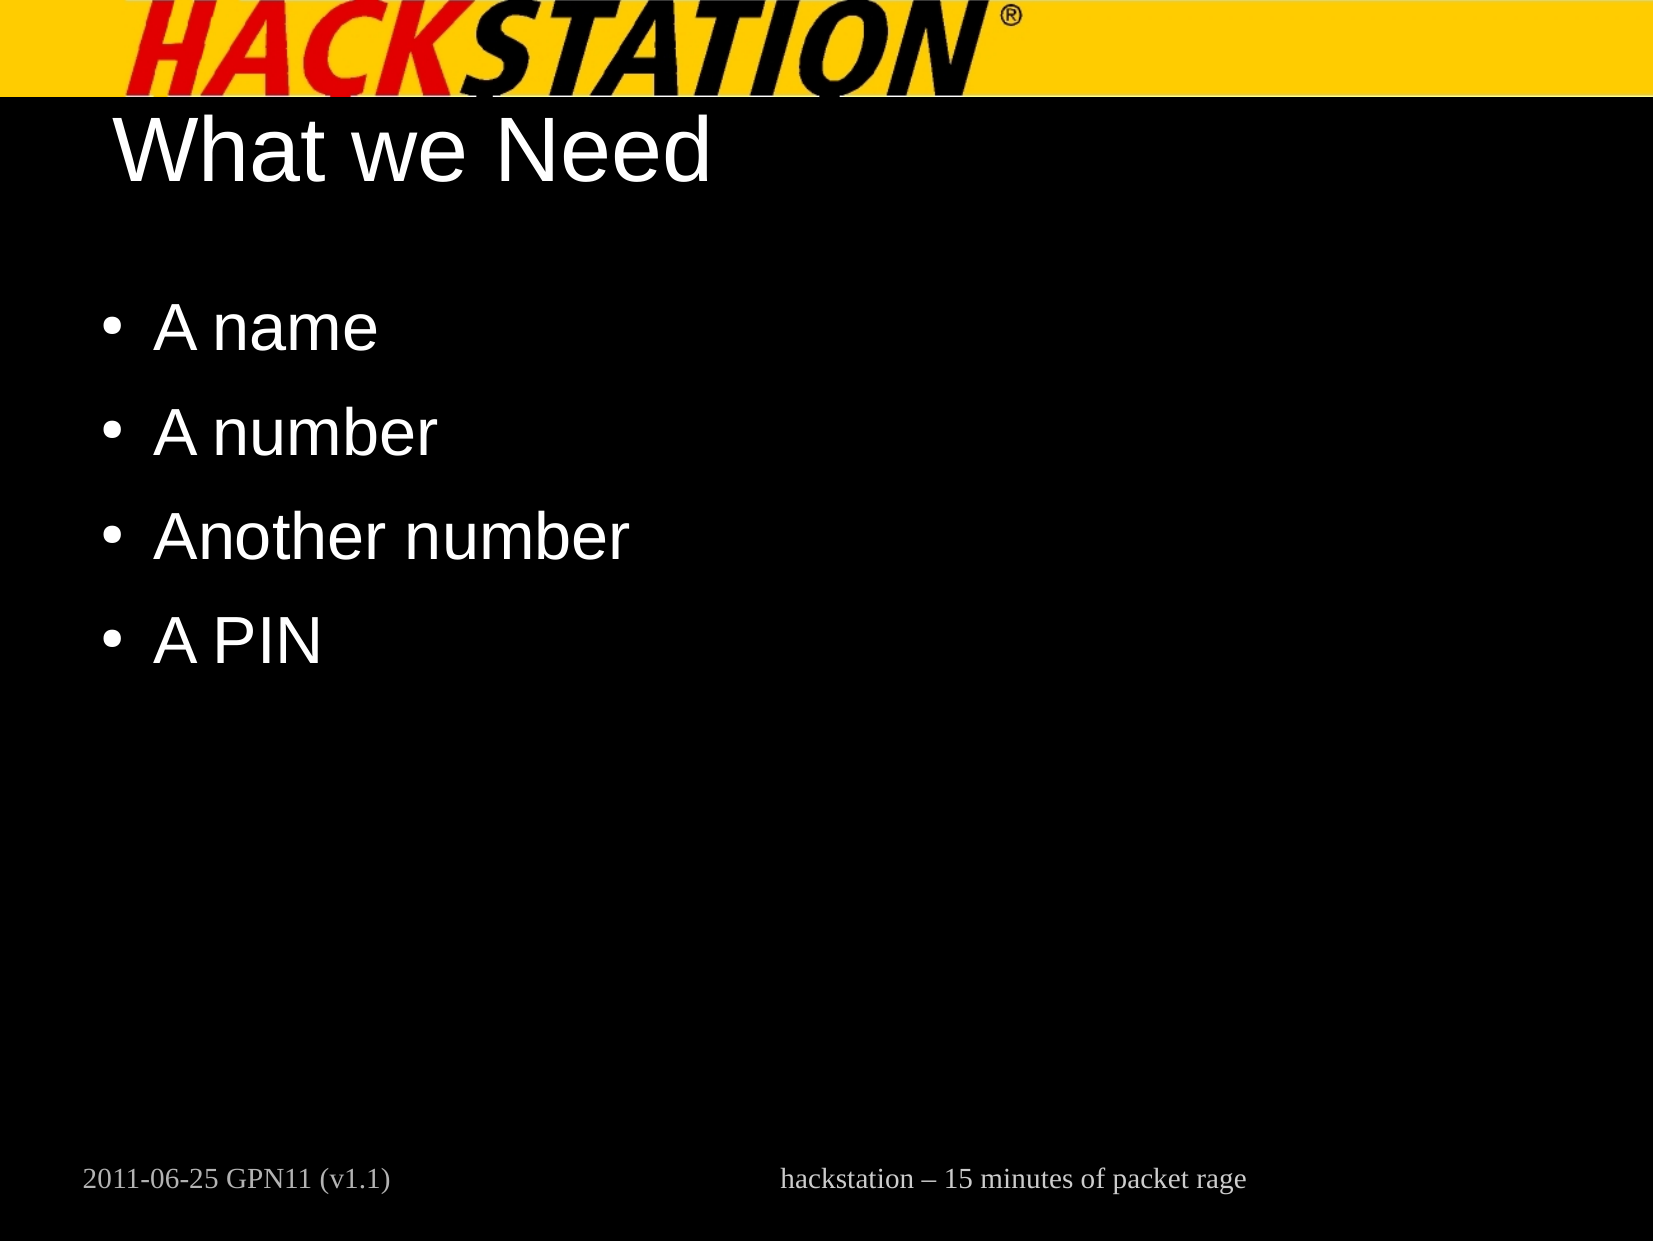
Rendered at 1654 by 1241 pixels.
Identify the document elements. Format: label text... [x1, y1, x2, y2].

title What we Need [112, 75, 1571, 226]
picture [0, 0, 1653, 97]
list A name A number Another number A PIN [82, 290, 1571, 1109]
